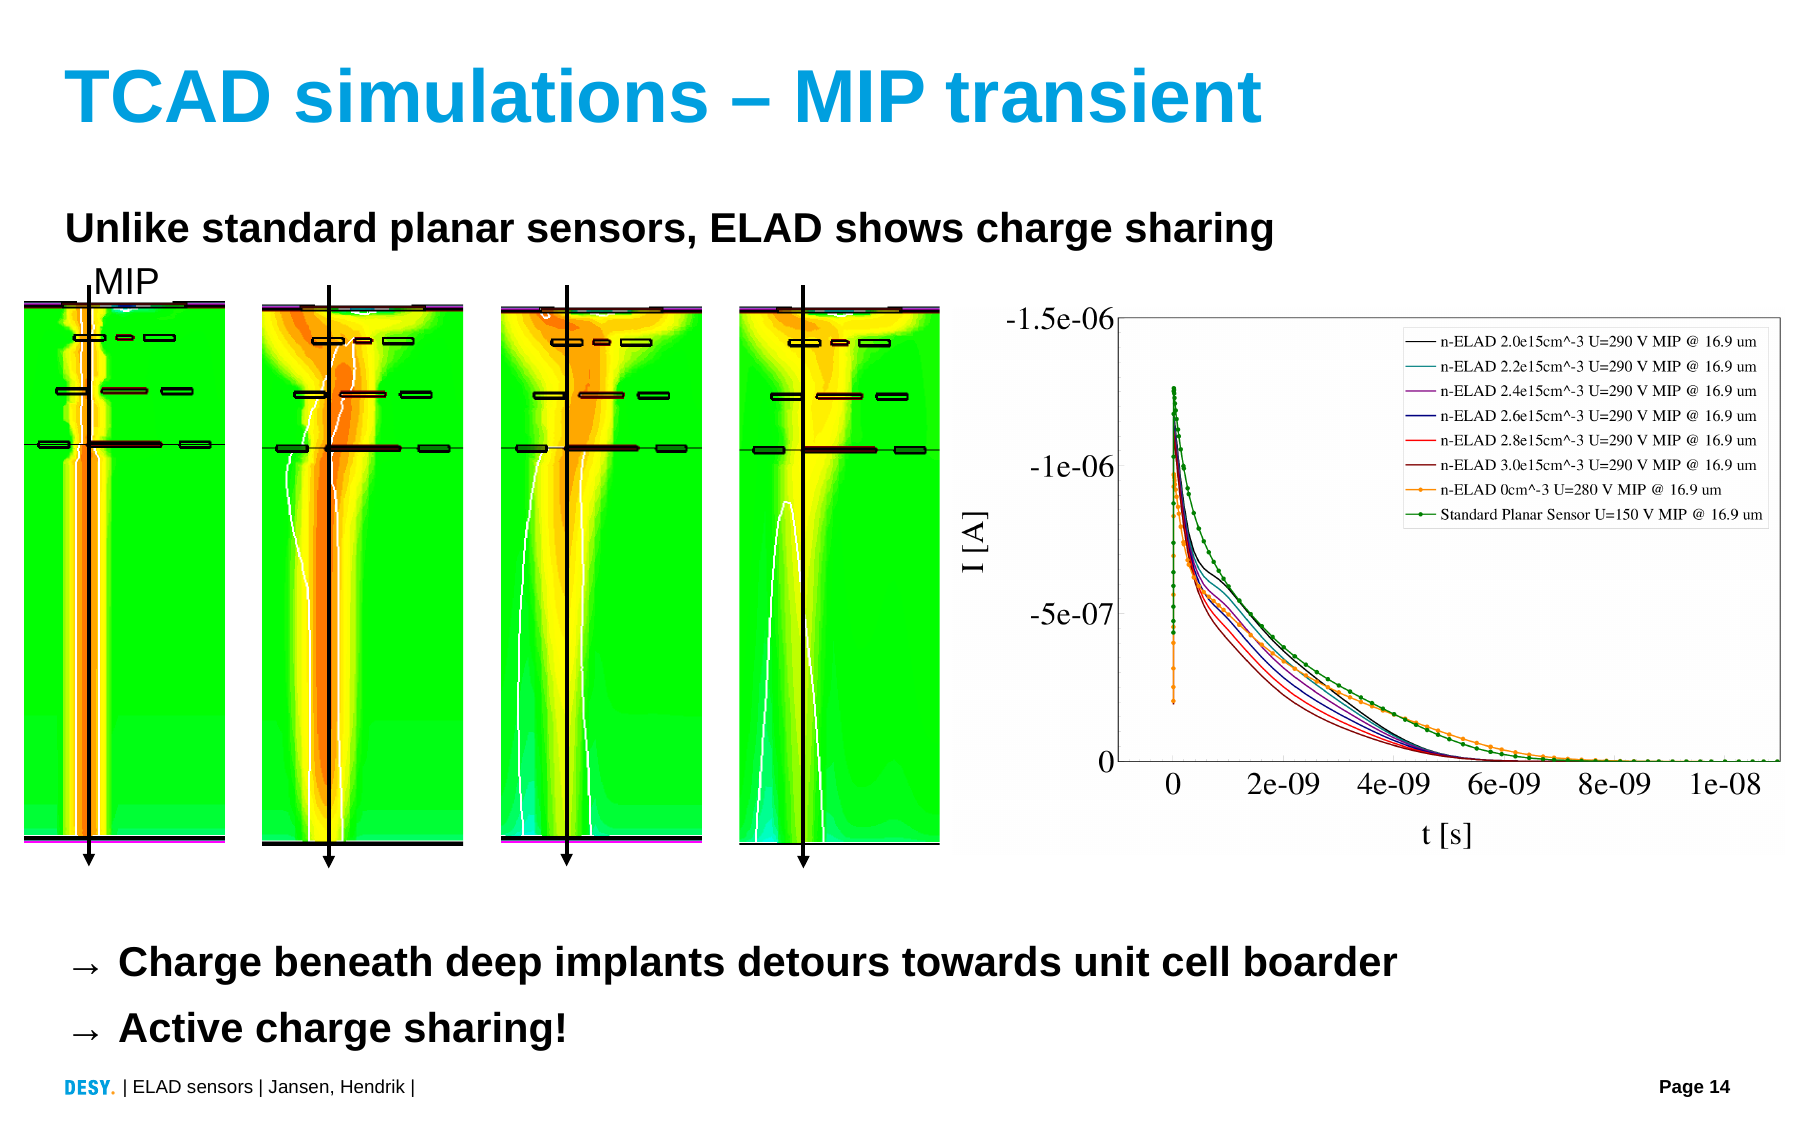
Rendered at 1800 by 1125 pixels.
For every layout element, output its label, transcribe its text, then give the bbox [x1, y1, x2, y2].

list Unlike standard planar sensors, ELAD shows charge sharing → Charge beneath deep implants detours towards unit cell boarder → Active charge sharing! [64, 201, 1418, 1024]
picture [501, 304, 565, 846]
picture [91, 301, 225, 844]
picture [952, 307, 1785, 856]
picture [24, 301, 87, 844]
title TCAD simulations – MIP transient [64, 57, 1436, 132]
picture [262, 303, 327, 846]
picture [805, 304, 940, 845]
picture [569, 304, 702, 846]
picture [739, 304, 801, 845]
text_box MIP [85, 249, 168, 311]
picture [331, 303, 464, 846]
